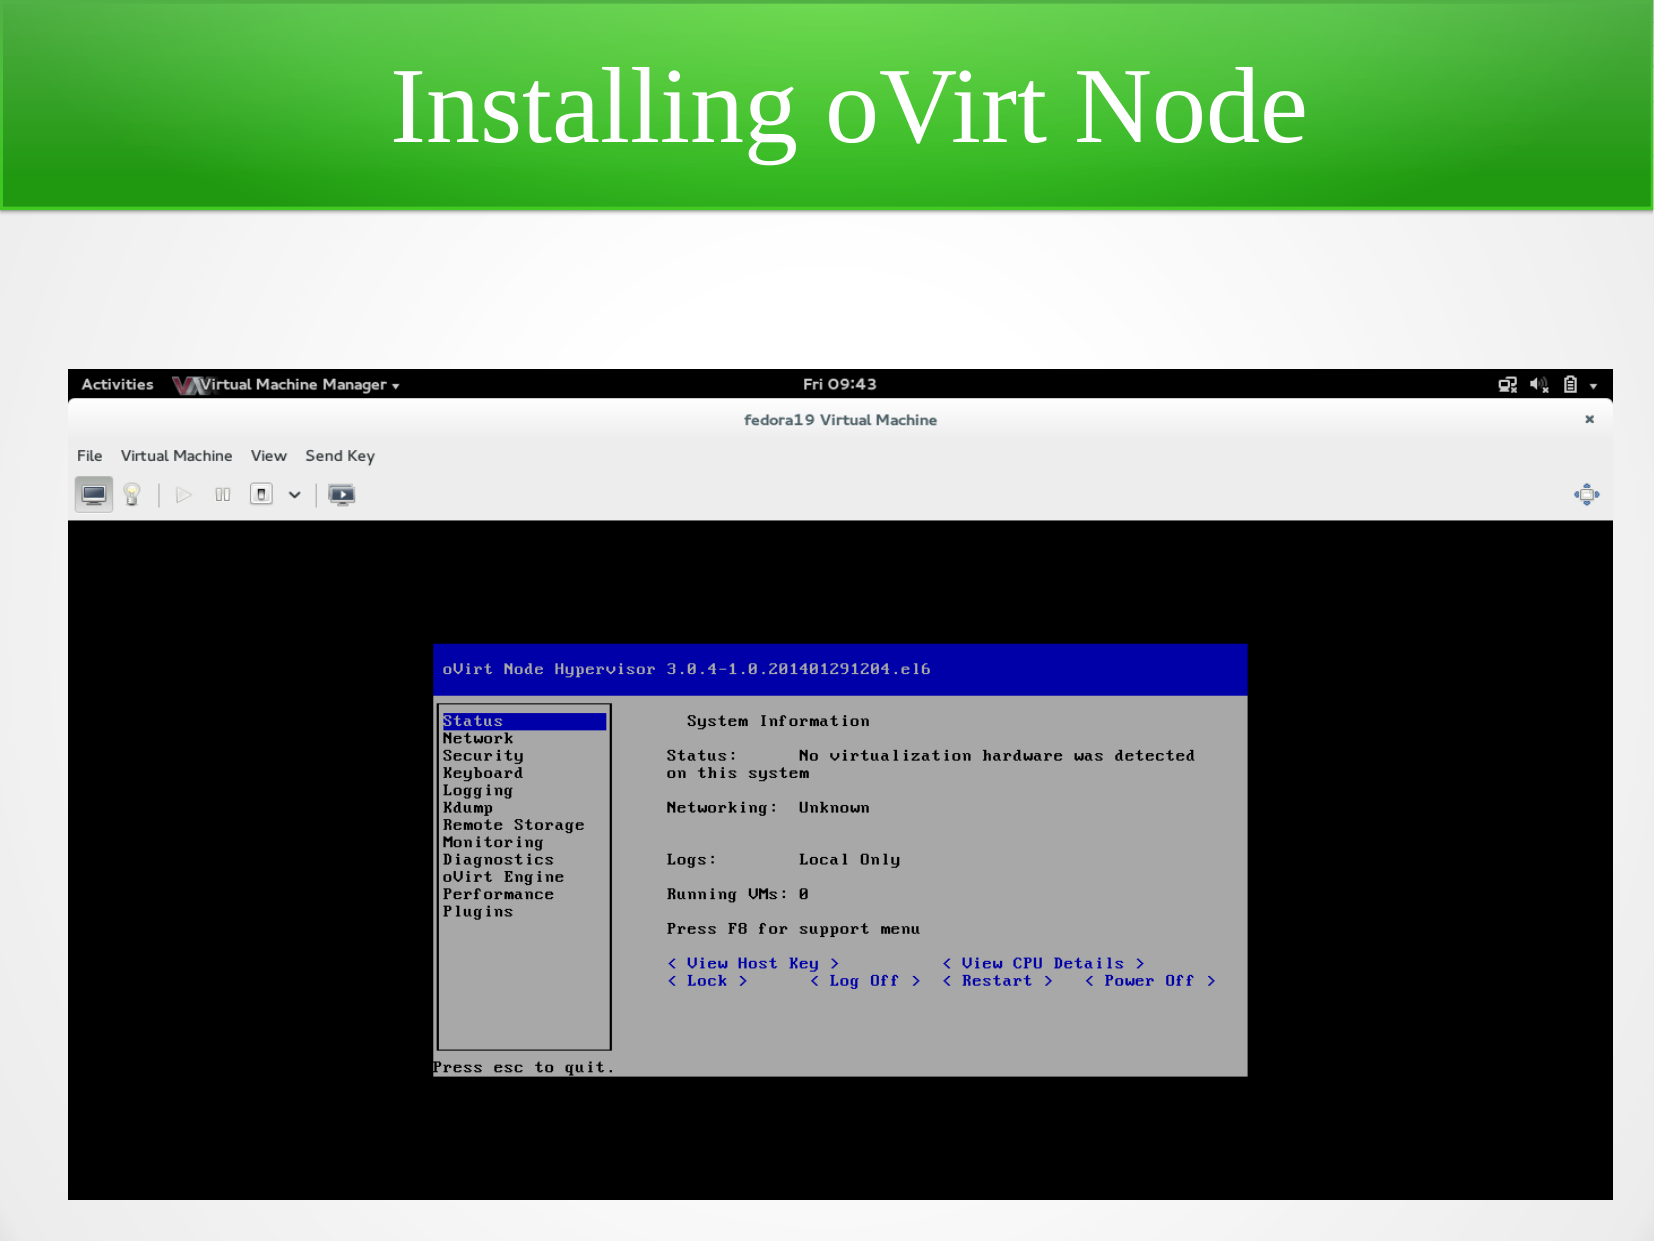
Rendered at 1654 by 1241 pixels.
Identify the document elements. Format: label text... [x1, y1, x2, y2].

picture [68, 369, 1613, 1201]
title Installing oVirt Node [86, 11, 1576, 200]
